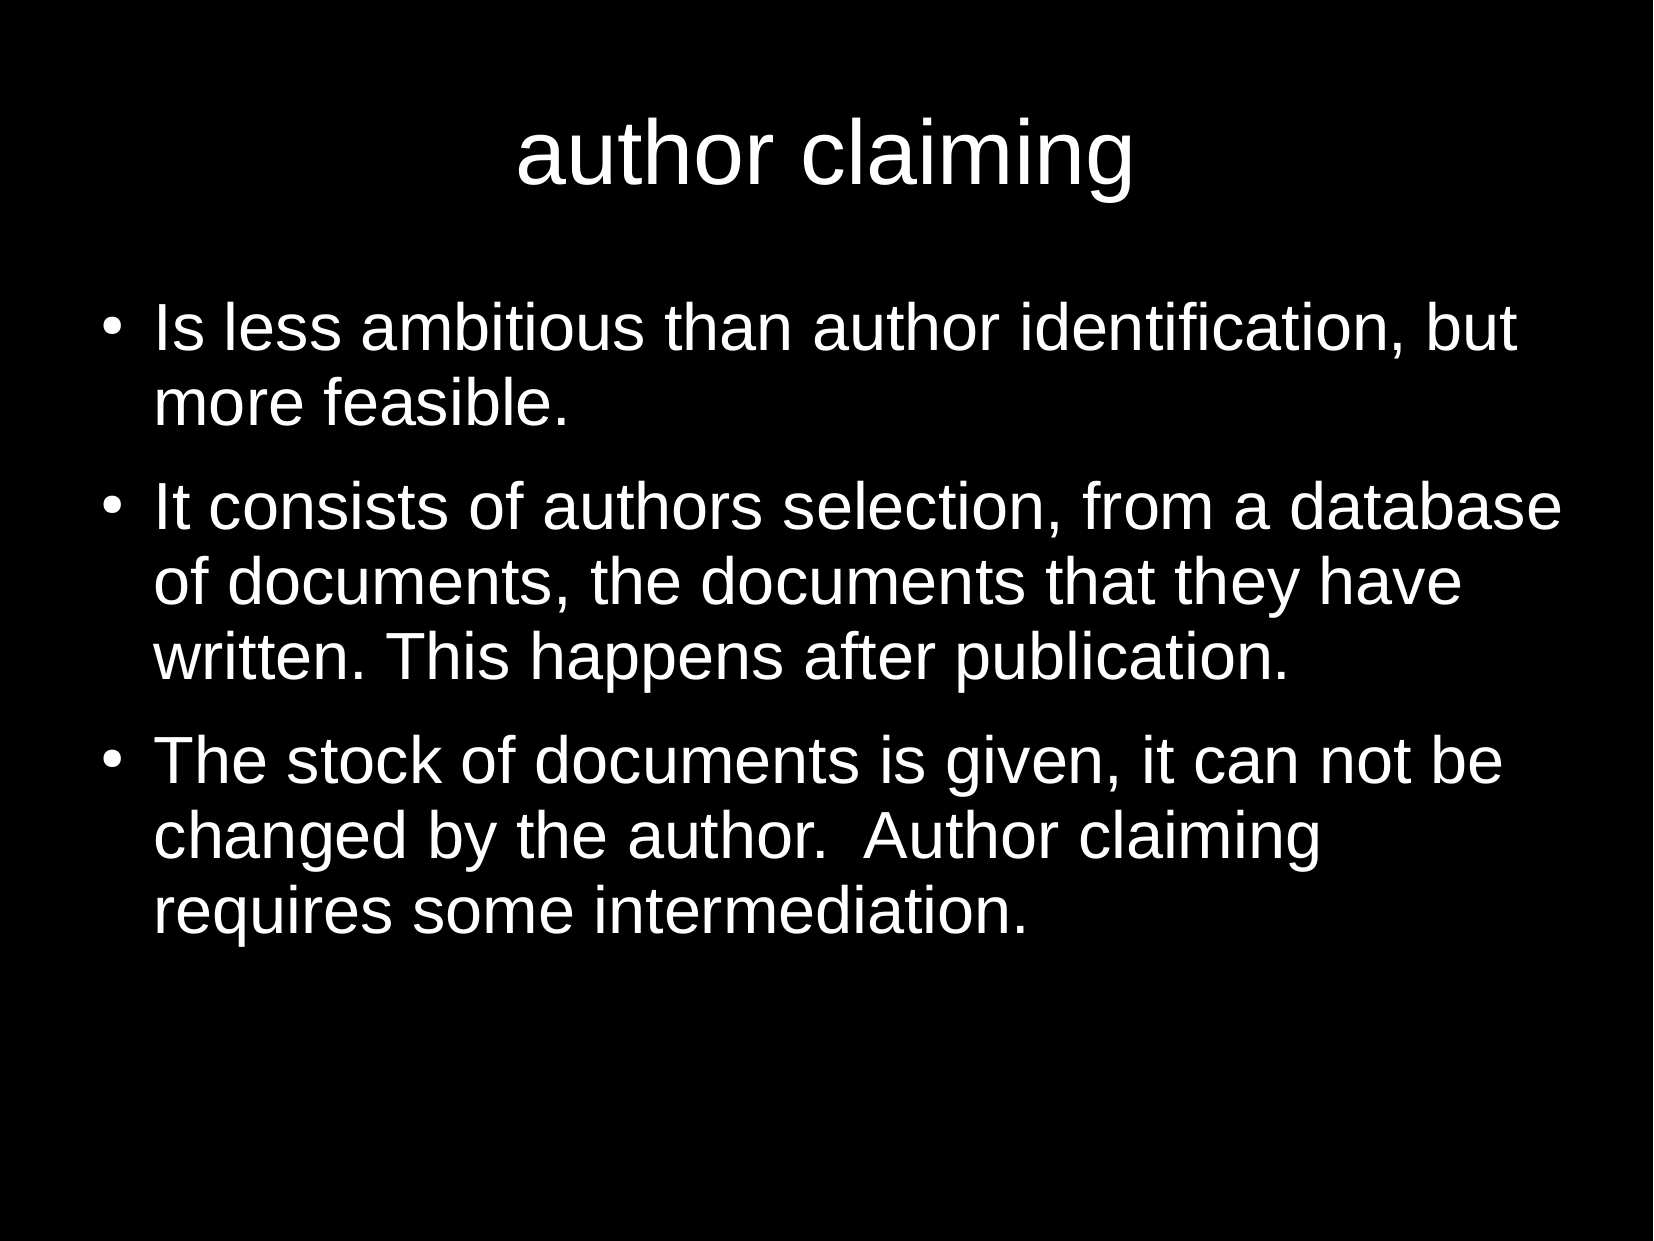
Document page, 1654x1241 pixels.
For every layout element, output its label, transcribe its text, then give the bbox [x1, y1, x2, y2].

title author claiming [82, 56, 1571, 250]
list Is less ambitious than author identification, but more feasible. It consists of authors selection, from a database of documents, the documents that they have written. This happens after publication. The stock of documents is given, it can not be changed by the author. Author claiming requires some intermediation. [82, 290, 1571, 1109]
